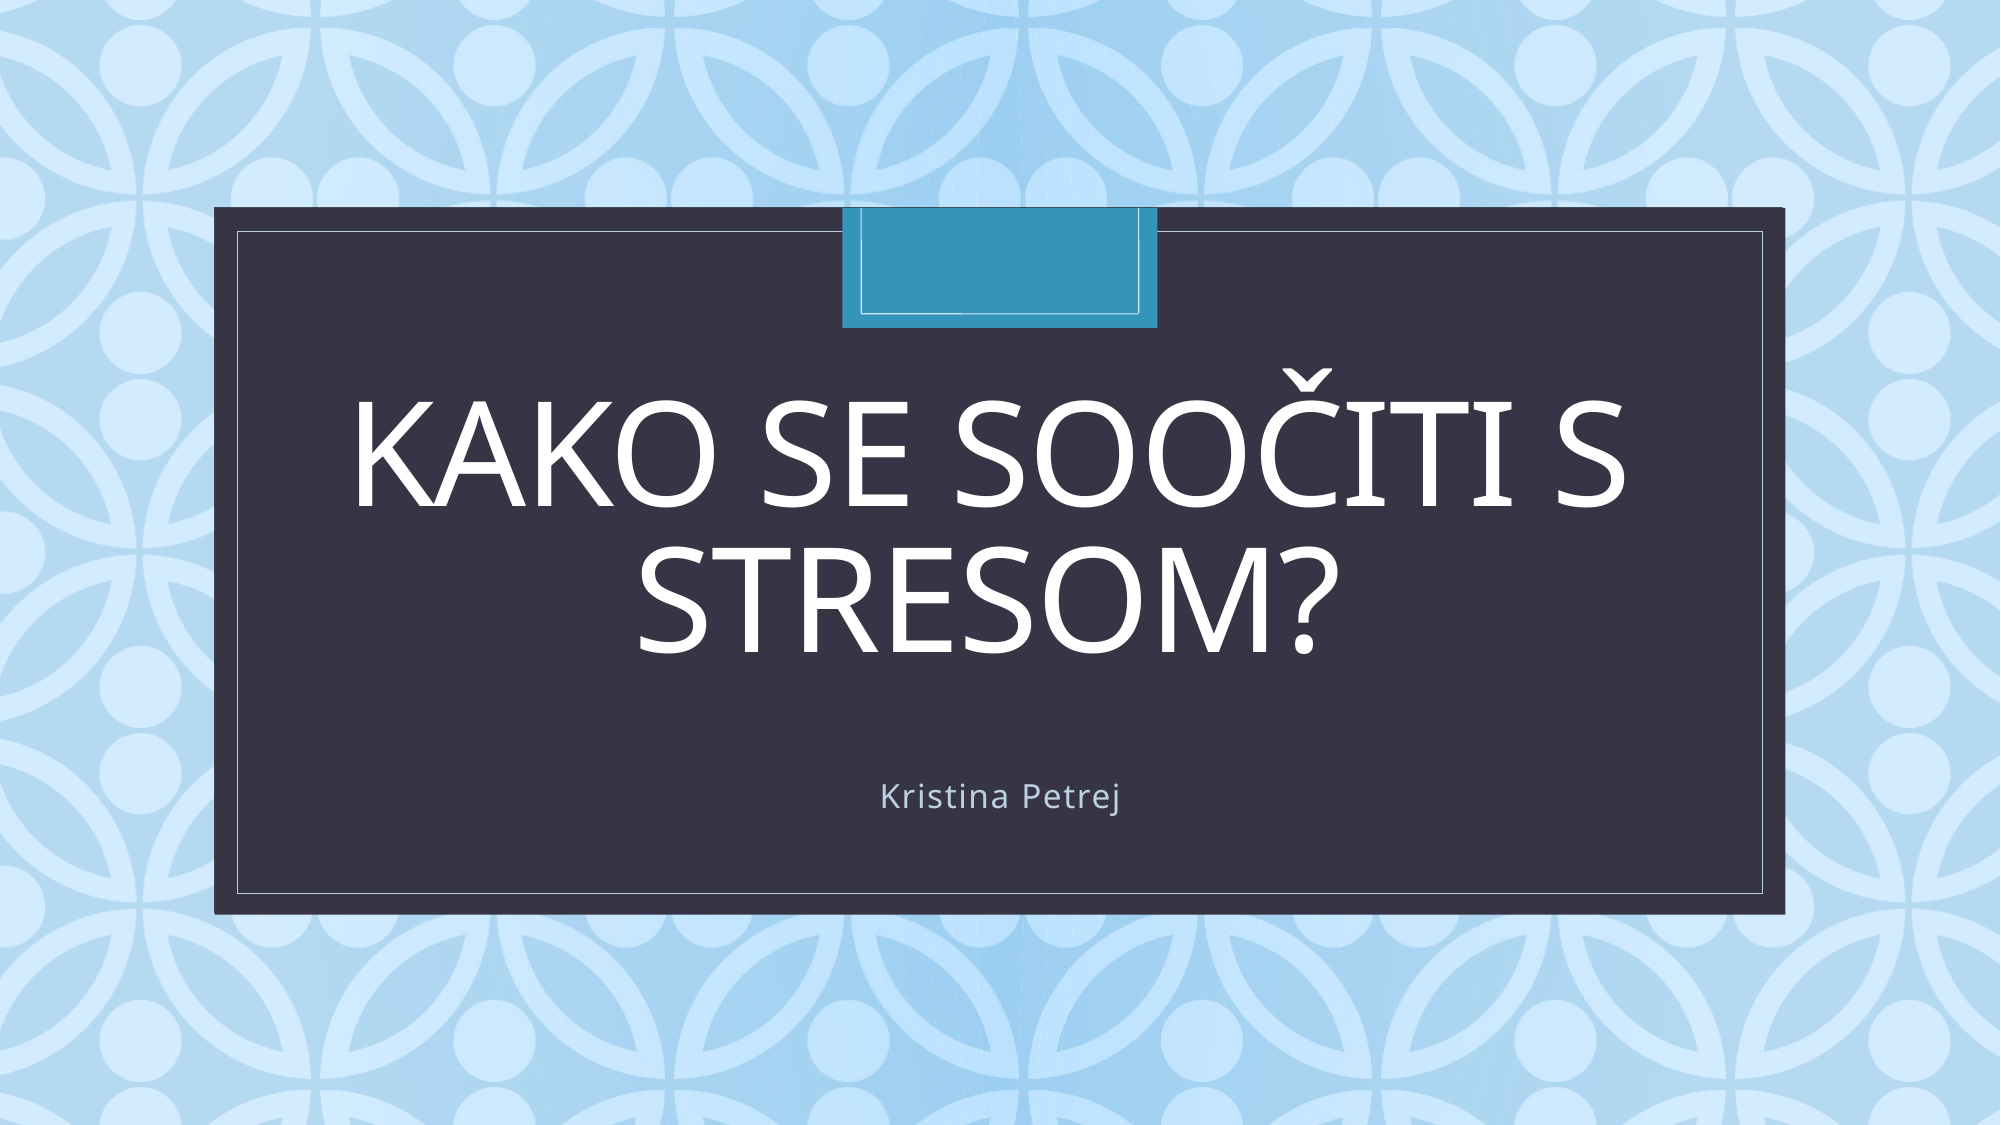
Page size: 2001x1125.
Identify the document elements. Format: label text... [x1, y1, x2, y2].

title KAKO SE SOOČITI S STRESOM? [256, 343, 1720, 729]
subtitle Kristina Petrej [256, 768, 1745, 844]
